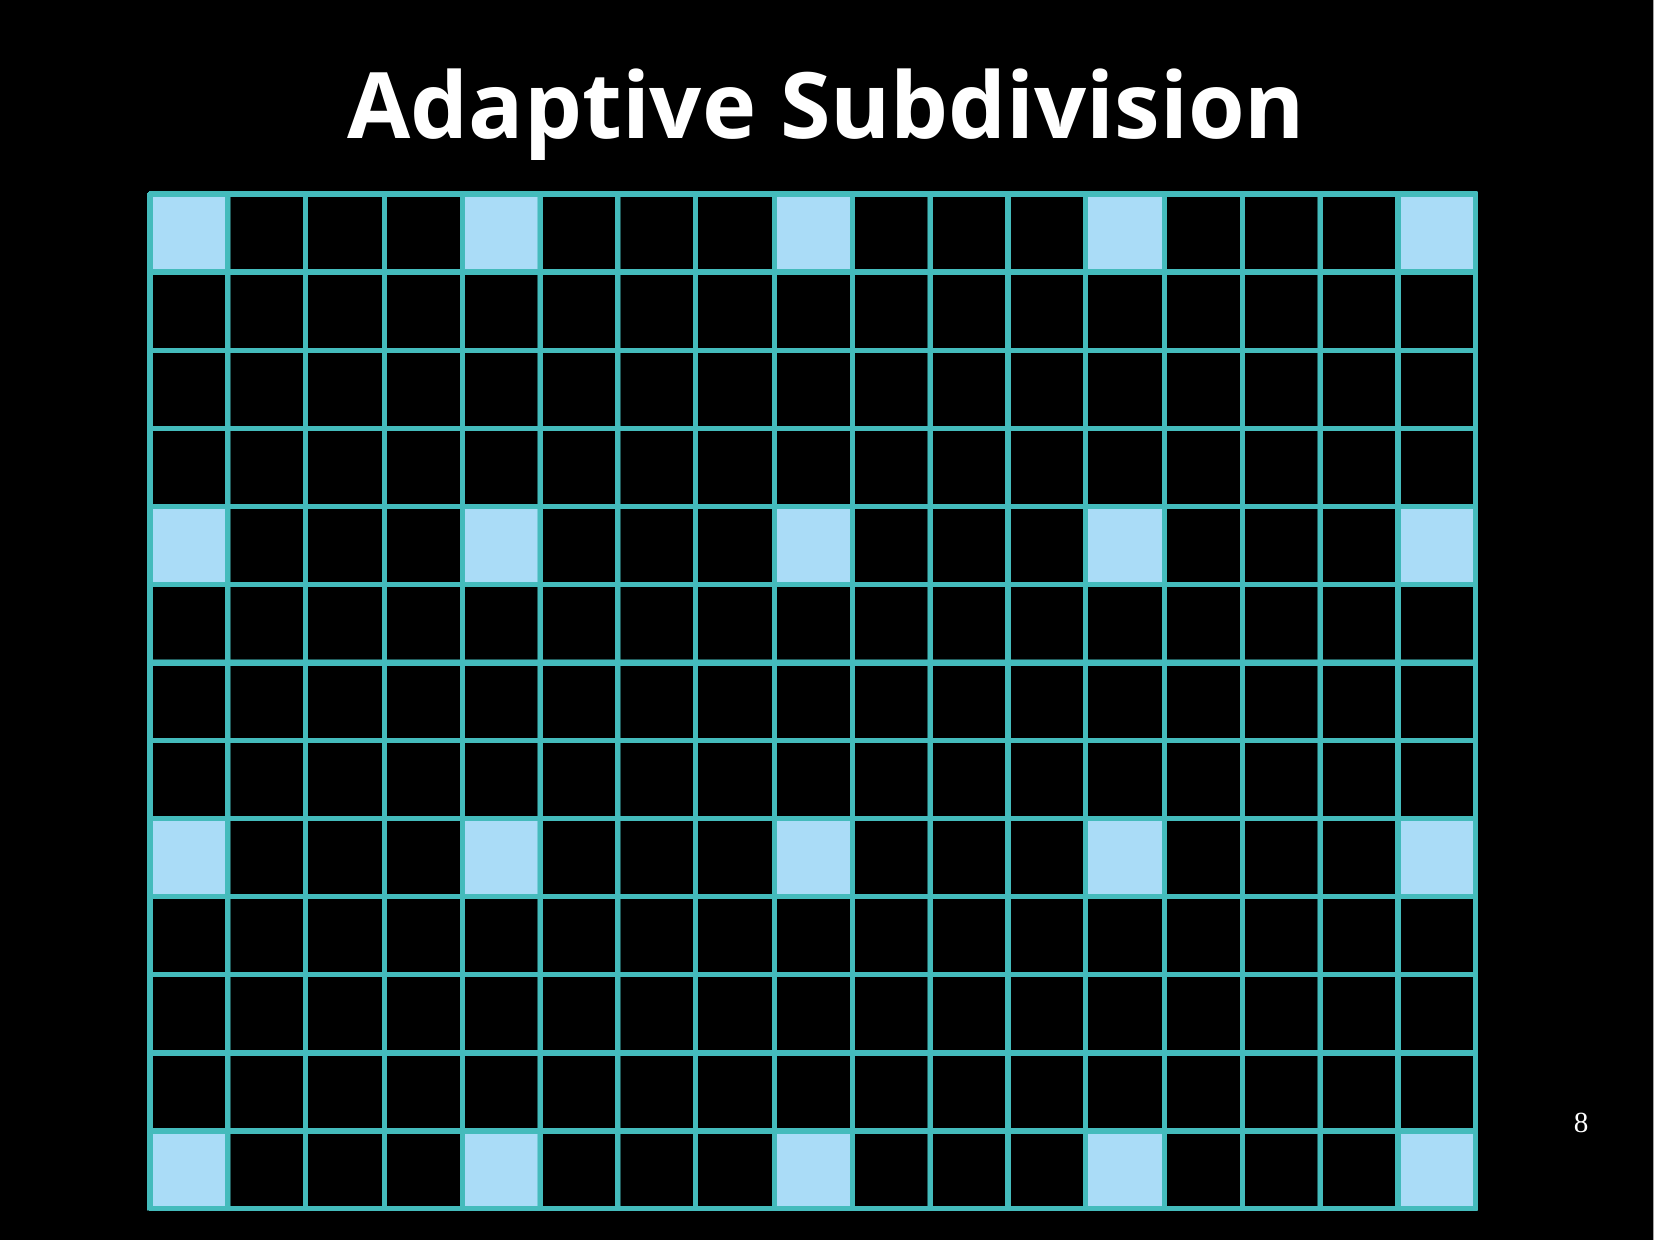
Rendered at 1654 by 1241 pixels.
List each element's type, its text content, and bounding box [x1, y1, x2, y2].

picture [147, 191, 1478, 1211]
title Adaptive Subdivision [0, 0, 1654, 207]
